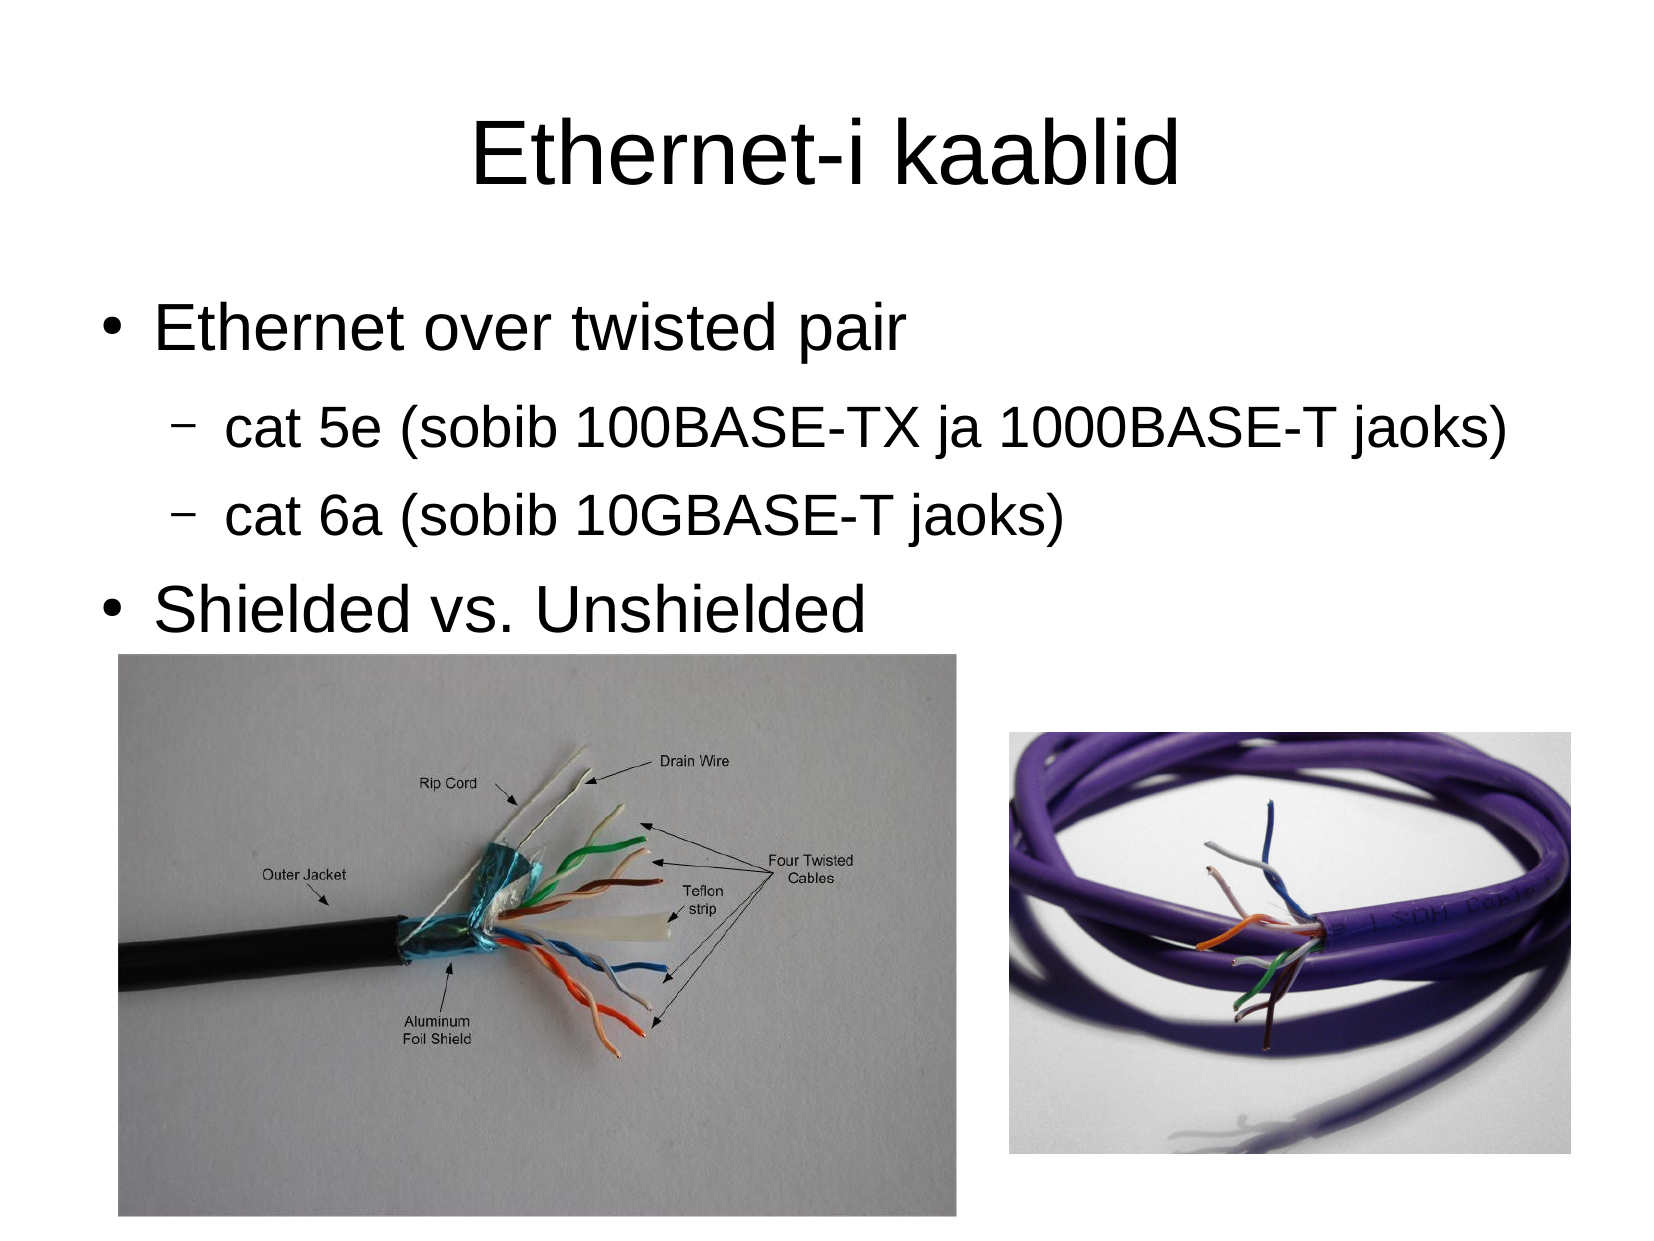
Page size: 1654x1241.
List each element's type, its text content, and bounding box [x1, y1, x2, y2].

picture [118, 654, 957, 1217]
list Ethernet over twisted pair cat 5e (sobib 100BASE-TX ja 1000BASE-T jaoks) cat 6a (sobib 10GBASE-T jaoks) Shielded vs. Unshielded [82, 290, 1538, 1010]
title Ethernet-i kaablid [82, 49, 1571, 257]
picture [1009, 732, 1571, 1154]
